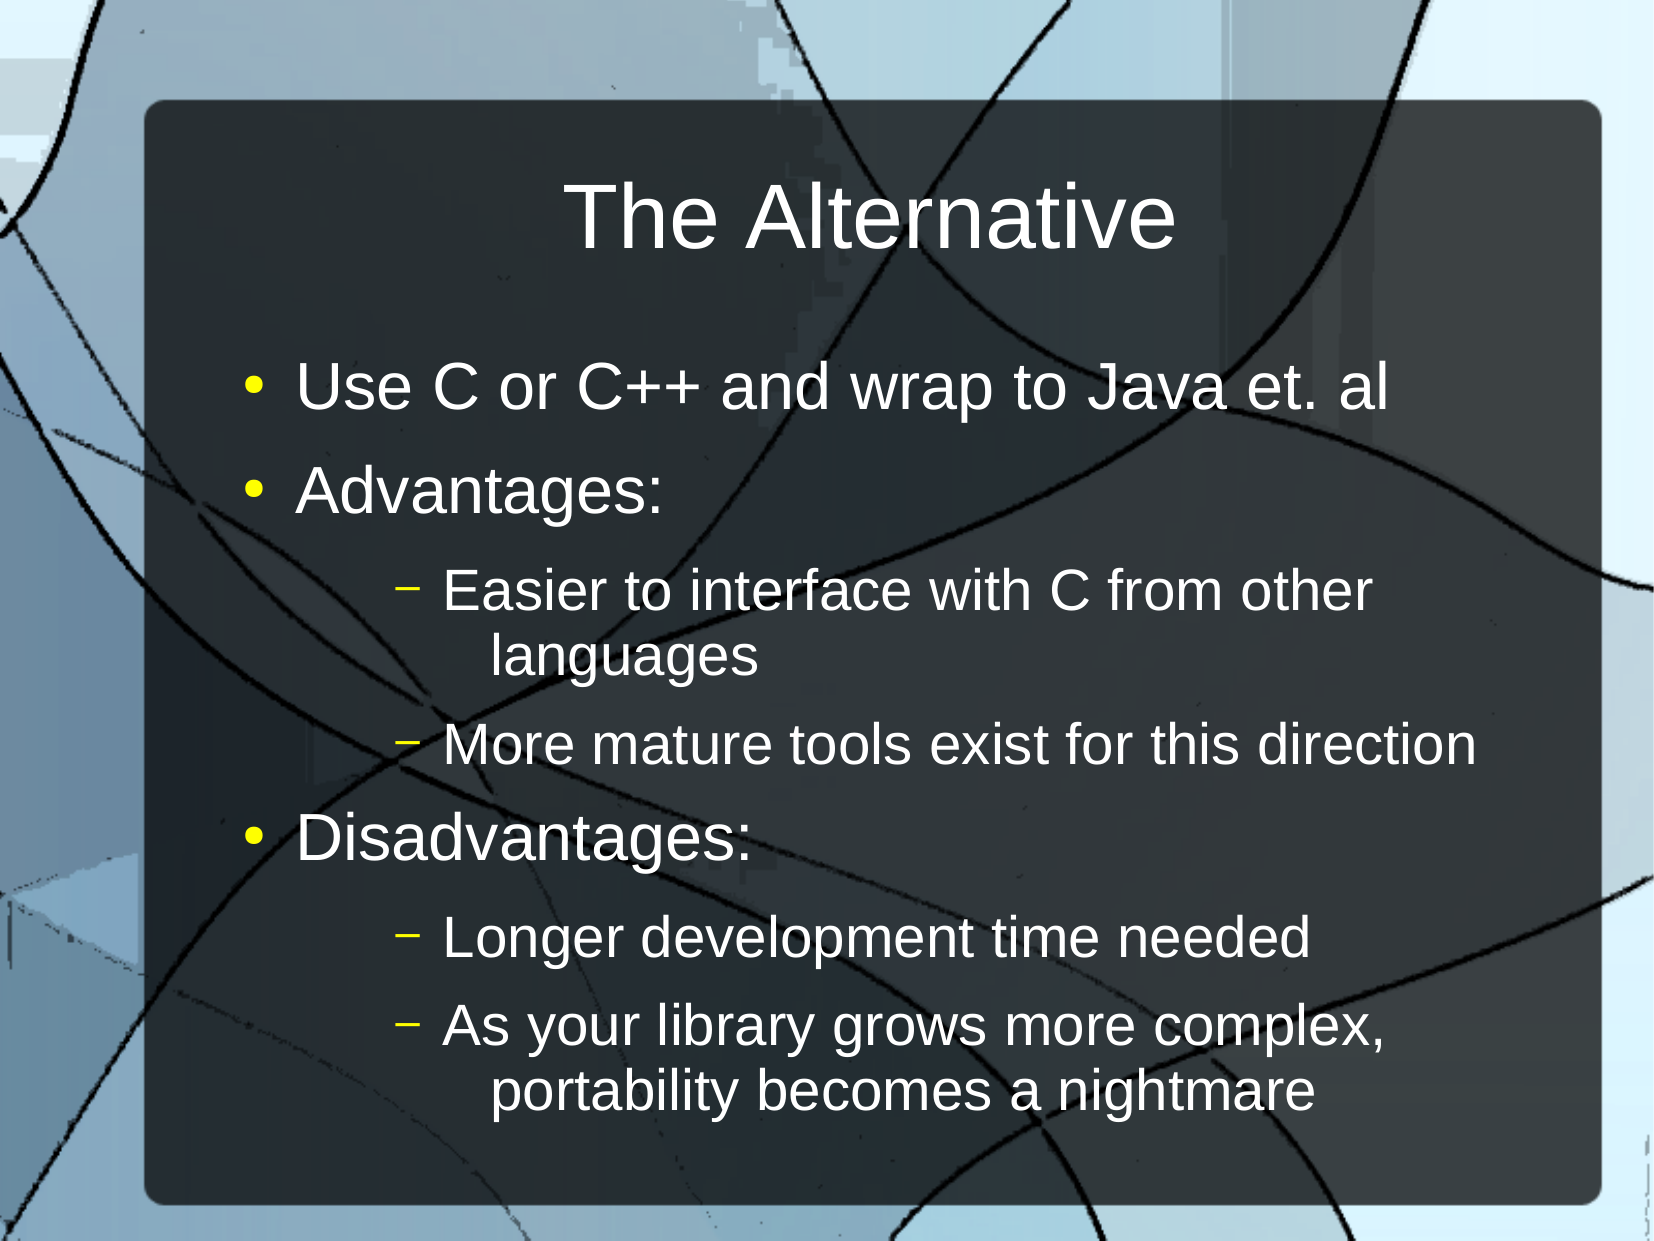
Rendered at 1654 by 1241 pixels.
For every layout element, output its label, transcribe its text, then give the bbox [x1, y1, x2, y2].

title The Alternative [159, 108, 1583, 325]
list Use C or C++ and wrap to Java et. al Advantages: Easier to interface with C from other languages More mature tools exist for this direction Disadvantages: Longer development time needed As your library grows more complex, portability becomes a nightmare [206, 349, 1571, 1168]
picture [0, 0, 1654, 1241]
